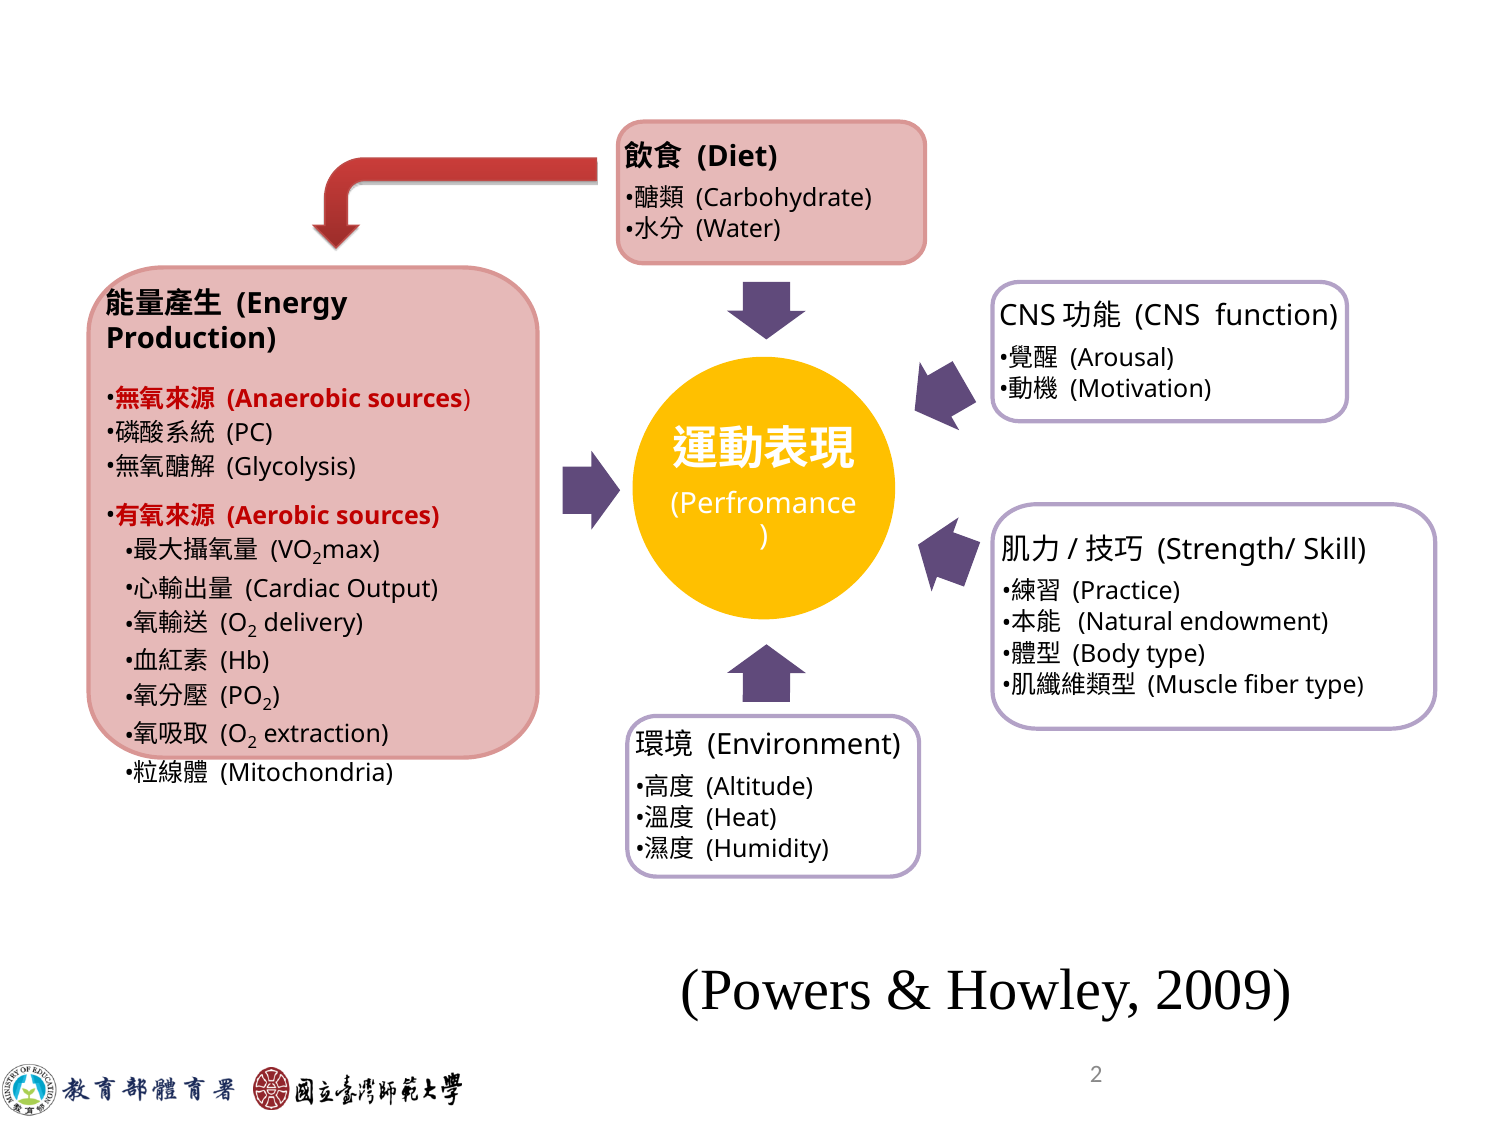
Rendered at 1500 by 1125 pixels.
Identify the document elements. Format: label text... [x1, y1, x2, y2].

text_box [727, 644, 806, 702]
text_box [914, 361, 977, 431]
text_box [726, 281, 806, 340]
text_box 能量產生 (Energy Production) 無氧來源 (Anaerobic sources) 磷酸系統 (PC) 無氧醣解 (Glycolysis) 有氧來源 (Aerobic sources) 最大攝氧量 (VO2max) 心輸出量 (Cardiac Output) 氧輸送 (O2 delivery) 血紅素 (Hb) 氧分壓 (PO2) 氧吸取 (O2 extraction) 粒線體 (Mitochondria) [88, 267, 538, 758]
text_box [562, 450, 621, 530]
text_box [313, 158, 597, 248]
text_box 環境 (Environment) 高度 (Altitude) 溫度 (Heat) 濕度 (Humidity) [627, 715, 920, 877]
text_box 運動表現 (Perfromance) [632, 356, 896, 620]
text_box [1074, 1042, 1426, 1103]
text_box 肌力/技巧 (Strength/ Skill) 練習 (Practice) 本能 (Natural endowment) 體型 (Body type) 肌纖維類型 (Muscle fiber type) [992, 504, 1436, 729]
text_box CNS功能 (CNS function) 覺醒 (Arousal) 動機 (Motivation) [992, 281, 1347, 422]
text_box [918, 517, 981, 592]
text_box 飲食 (Diet) 醣類 (Carbohydrate) 水分 (Water) [617, 121, 926, 264]
text_box (Powers & Howley, 2009) [665, 943, 1315, 1030]
